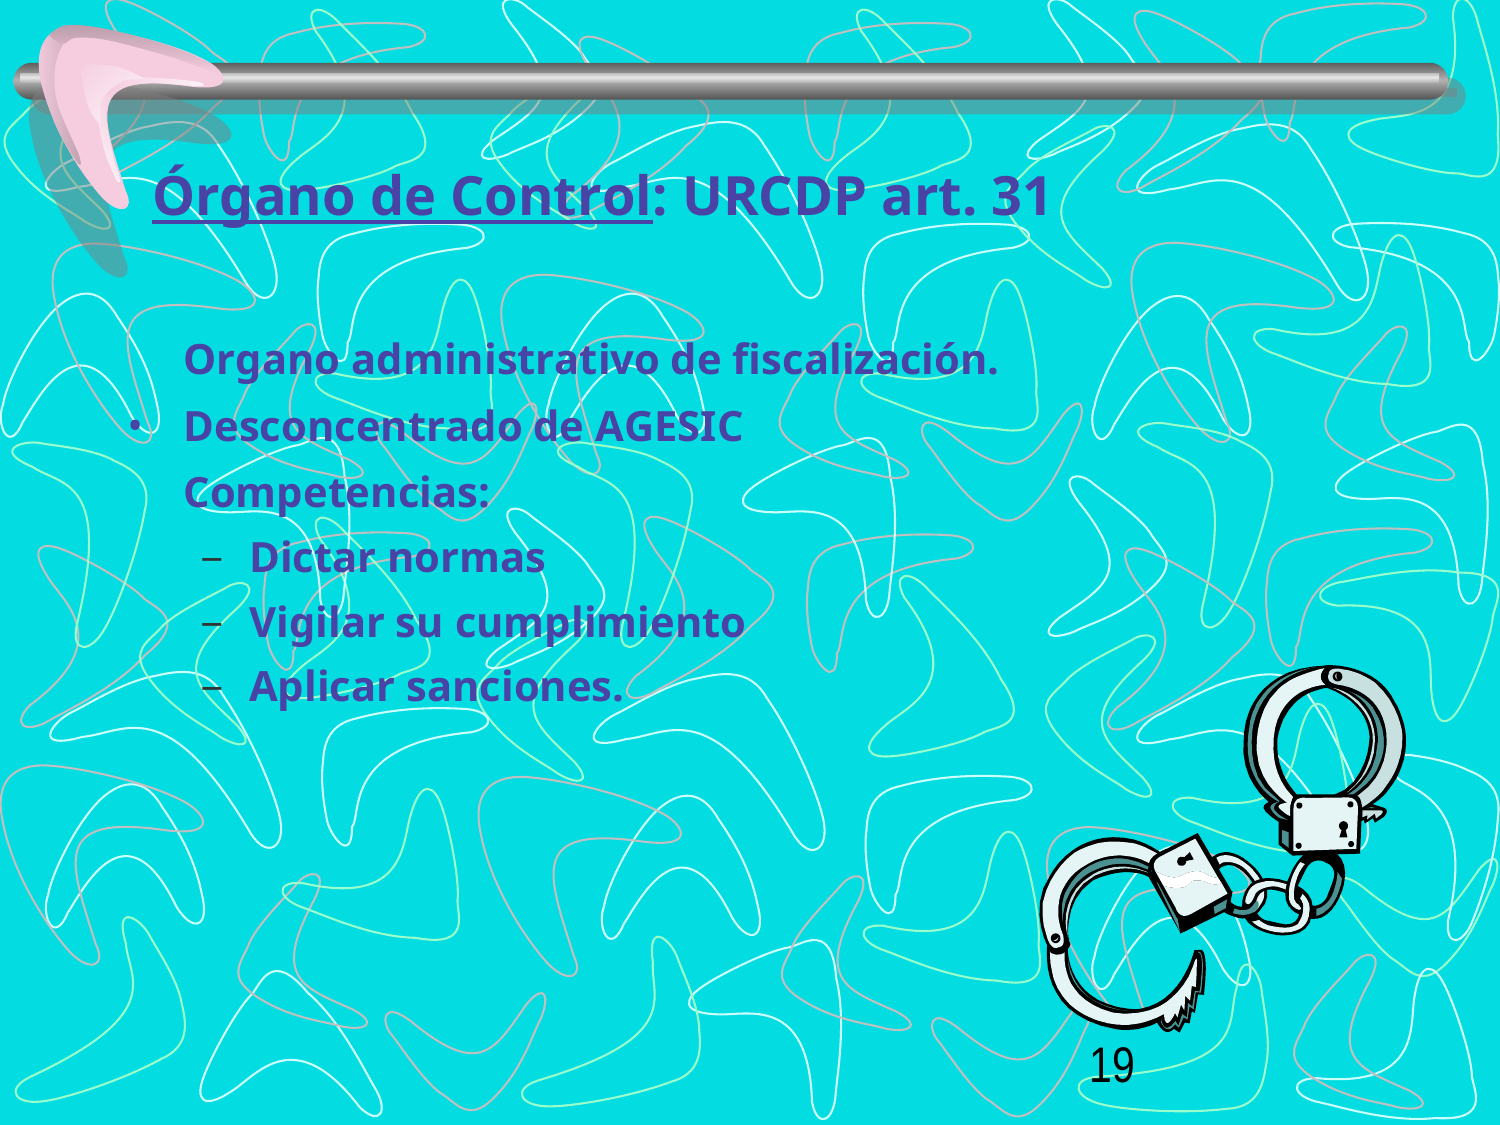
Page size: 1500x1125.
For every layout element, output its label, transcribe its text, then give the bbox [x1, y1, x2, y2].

picture [1025, 662, 1426, 1040]
title Órgano de Control: URCDP art. 31 [137, 99, 1388, 288]
list Organo administrativo de fiscalización. Desconcentrado de AGESIC Competencias: Dictar normas Vigilar su cumplimiento Aplicar sanciones. [112, 324, 1388, 1001]
